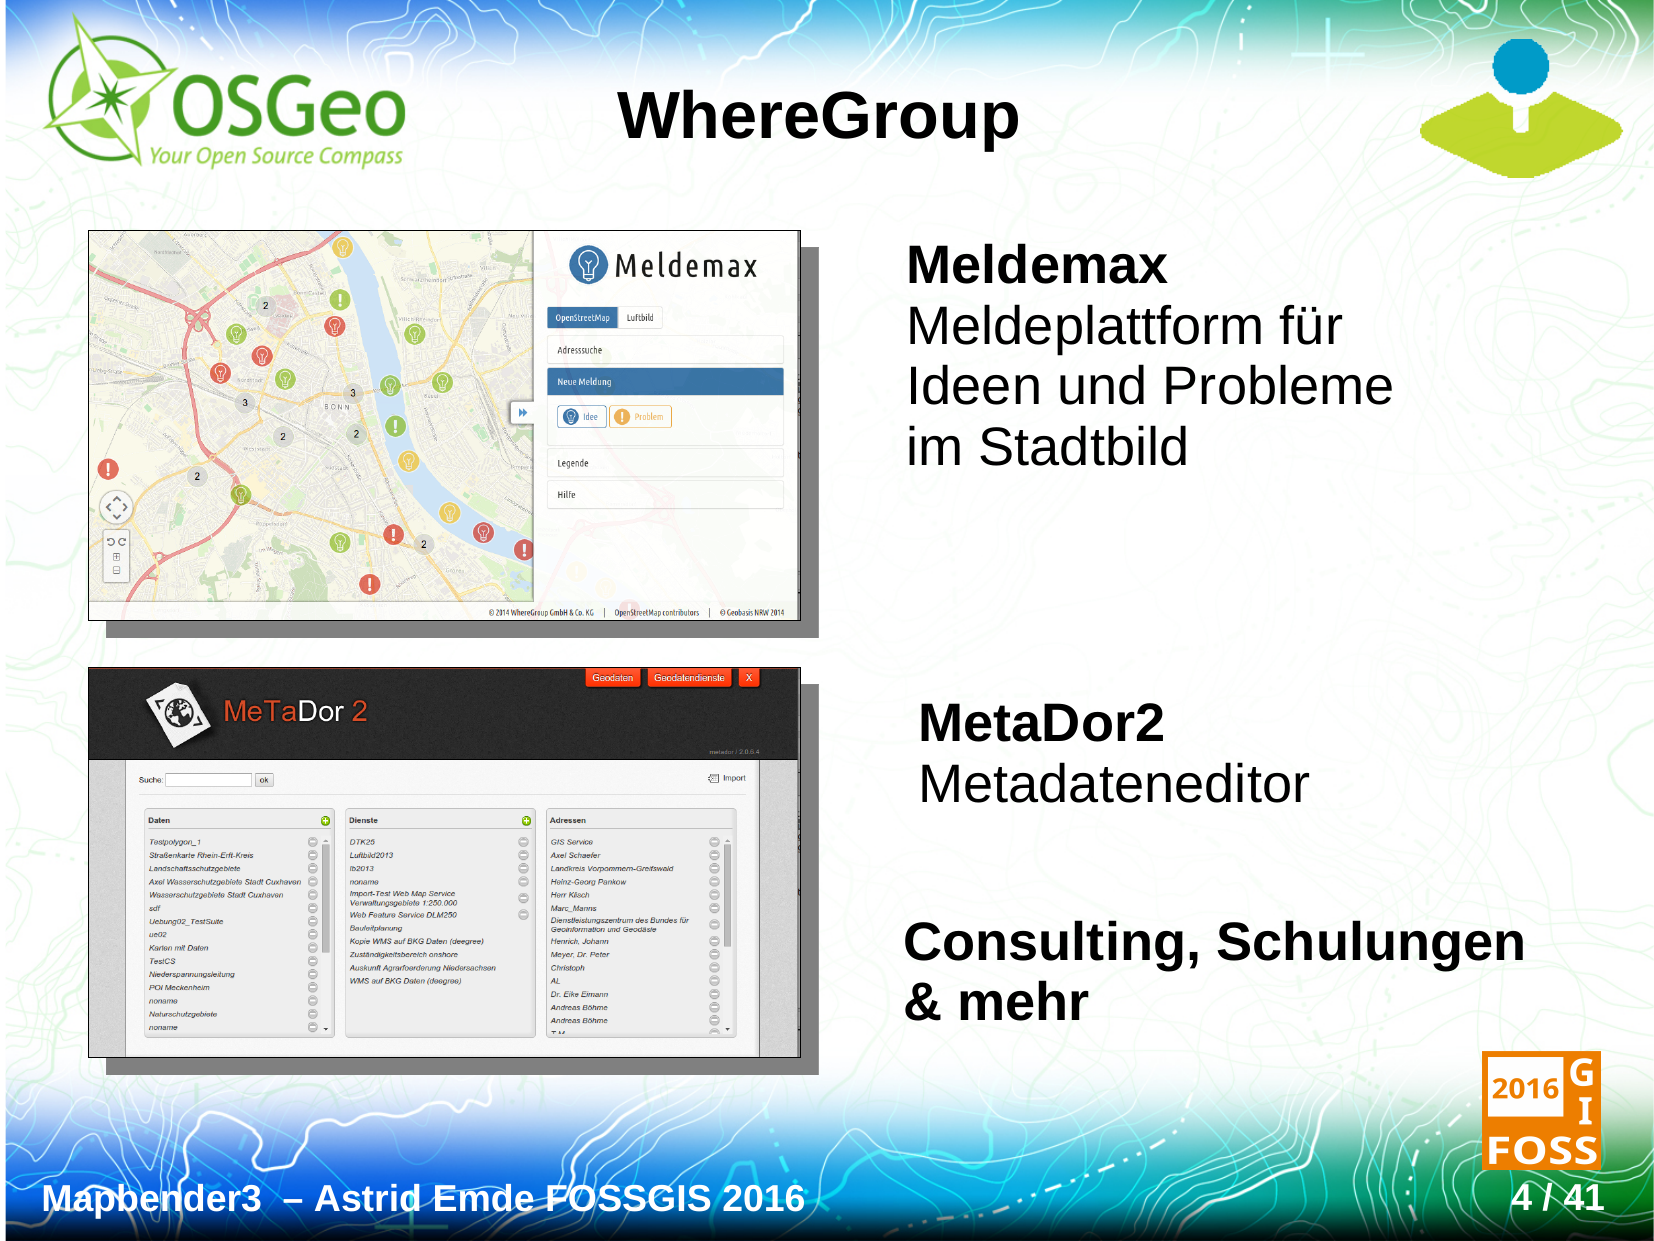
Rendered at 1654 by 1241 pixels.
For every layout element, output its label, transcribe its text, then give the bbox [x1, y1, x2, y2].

picture [5, 0, 1654, 1241]
text_box Consulting, Schulungen & mehr [888, 903, 1642, 1059]
text_box WhereGroup [602, 70, 1046, 213]
text_box Meldemax Meldeplattform für Ideen und Probleme im Stadtbild [891, 227, 1497, 515]
text_box MetaDor2 Metadateneditor [903, 685, 1385, 838]
